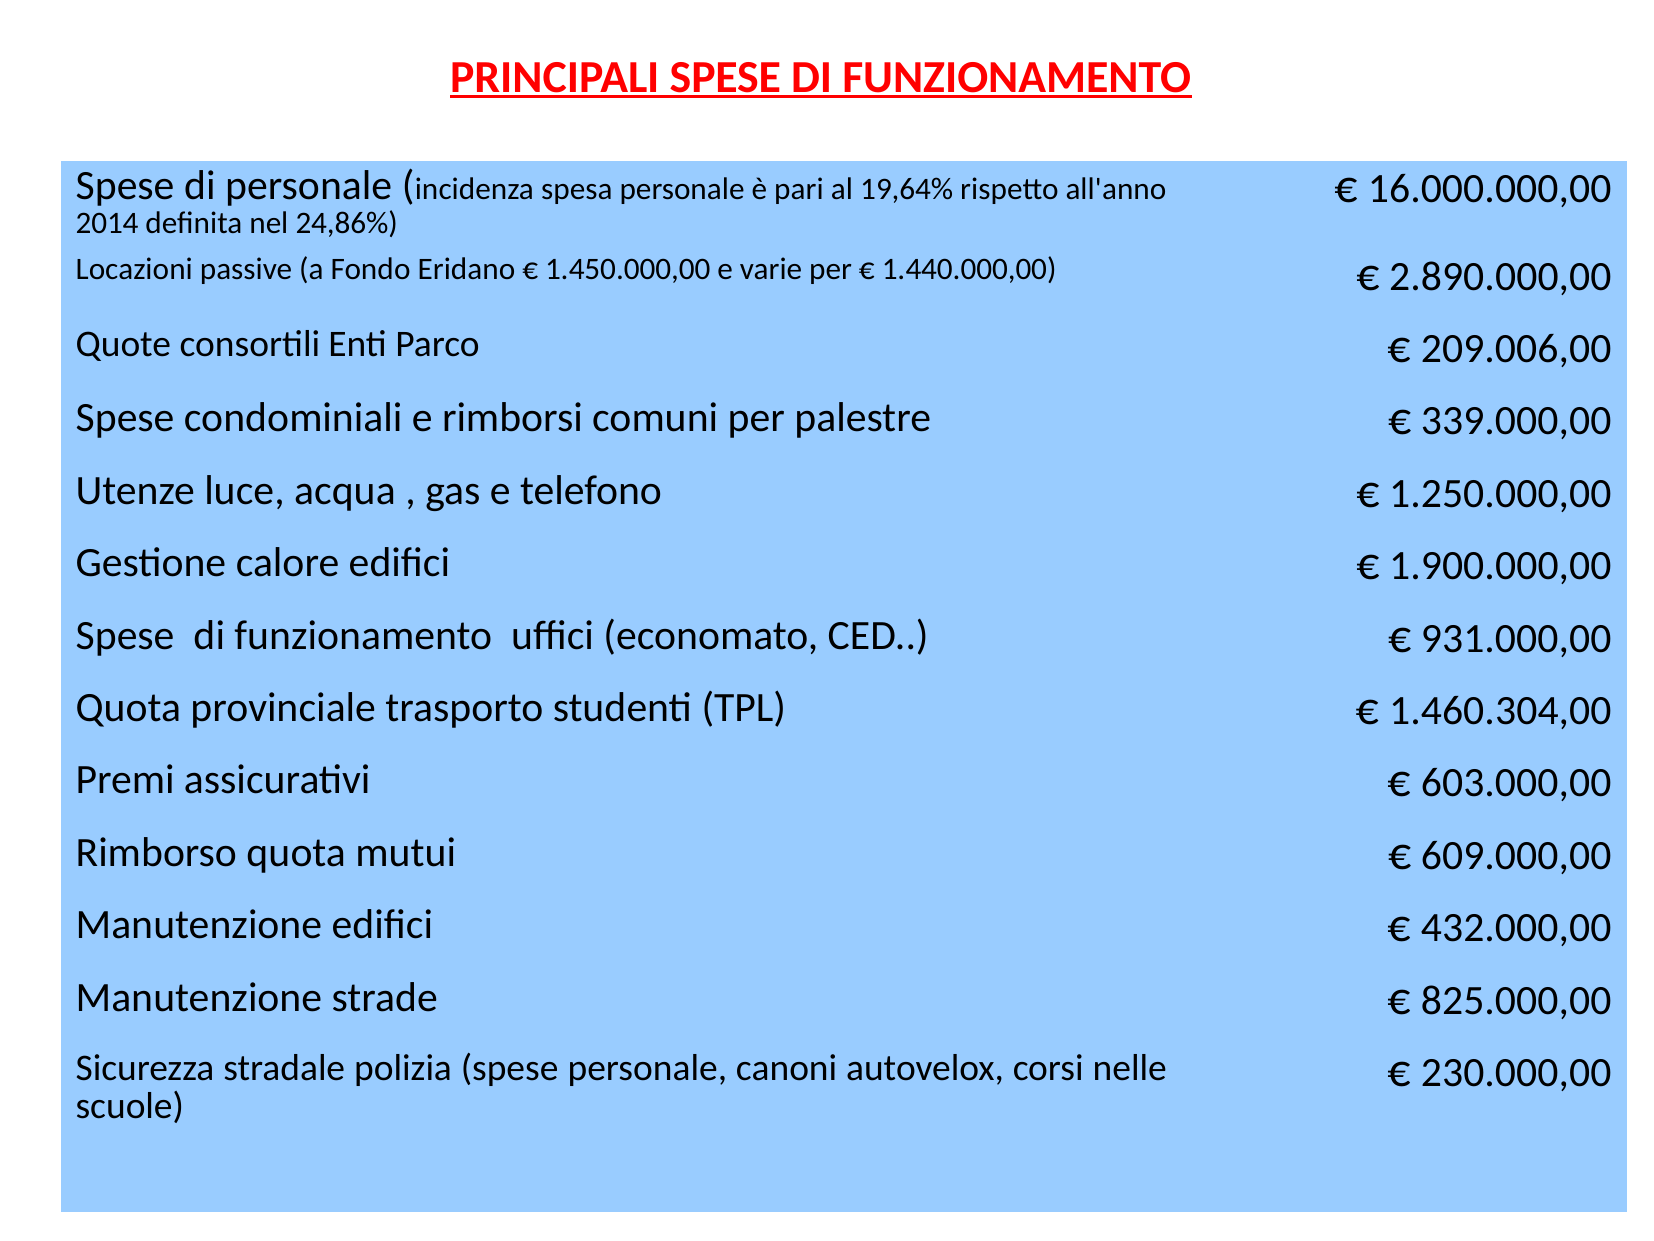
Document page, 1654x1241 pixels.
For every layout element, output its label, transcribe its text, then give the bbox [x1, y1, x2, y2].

table_cell Locazioni passive (a Fondo Eridano € 1.450.000,00 e varie per € 1.440.000,00) [61, 248, 1183, 321]
table_cell € 432.000,00 [1183, 900, 1627, 972]
table_cell € 209.006,00 [1183, 321, 1627, 393]
title PRINCIPALI SPESE DI FUNZIONAMENTO [76, 0, 1565, 161]
table_cell € 230.000,00 [1183, 1045, 1627, 1154]
table_cell Spese di funzionamento uffici (economato, CED..) [61, 610, 1183, 683]
table_cell € 2.890.000,00 [1183, 248, 1627, 321]
table_cell Gestione calore edifici [61, 538, 1183, 610]
table_cell Spese condominiali e rimborsi comuni per palestre [61, 393, 1183, 466]
table_cell € 339.000,00 [1183, 393, 1627, 466]
table_cell Premi assicurativi [61, 755, 1183, 828]
table_cell Quota provinciale trasporto studenti (TPL) [61, 683, 1183, 755]
table_cell € 825.000,00 [1183, 972, 1627, 1045]
table_cell Utenze luce, acqua , gas e telefono [61, 466, 1183, 538]
table_cell Quote consortili Enti Parco [61, 321, 1183, 393]
table_cell Manutenzione edifici [61, 900, 1183, 972]
table_cell Manutenzione strade [61, 972, 1183, 1045]
table_cell Rimborso quota mutui [61, 828, 1183, 900]
table_cell € 1.900.000,00 [1183, 538, 1627, 610]
table_cell € 603.000,00 [1183, 755, 1627, 828]
table_header € 16.000.000,00 [1183, 161, 1627, 248]
table_cell € 609.000,00 [1183, 828, 1627, 900]
table_cell [61, 1154, 1183, 1212]
table_cell € 931.000,00 [1183, 610, 1627, 683]
table_header Spese di personale (incidenza spesa personale è pari al 19,64% rispetto all'anno 2014 definita nel 24,86%) [61, 161, 1183, 248]
table_cell [1183, 1154, 1627, 1212]
table_cell Sicurezza stradale polizia (spese personale, canoni autovelox, corsi nelle scuole) [61, 1045, 1183, 1154]
list [29, 295, 1625, 1241]
table_cell € 1.460.304,00 [1183, 683, 1627, 755]
table_cell € 1.250.000,00 [1183, 466, 1627, 538]
